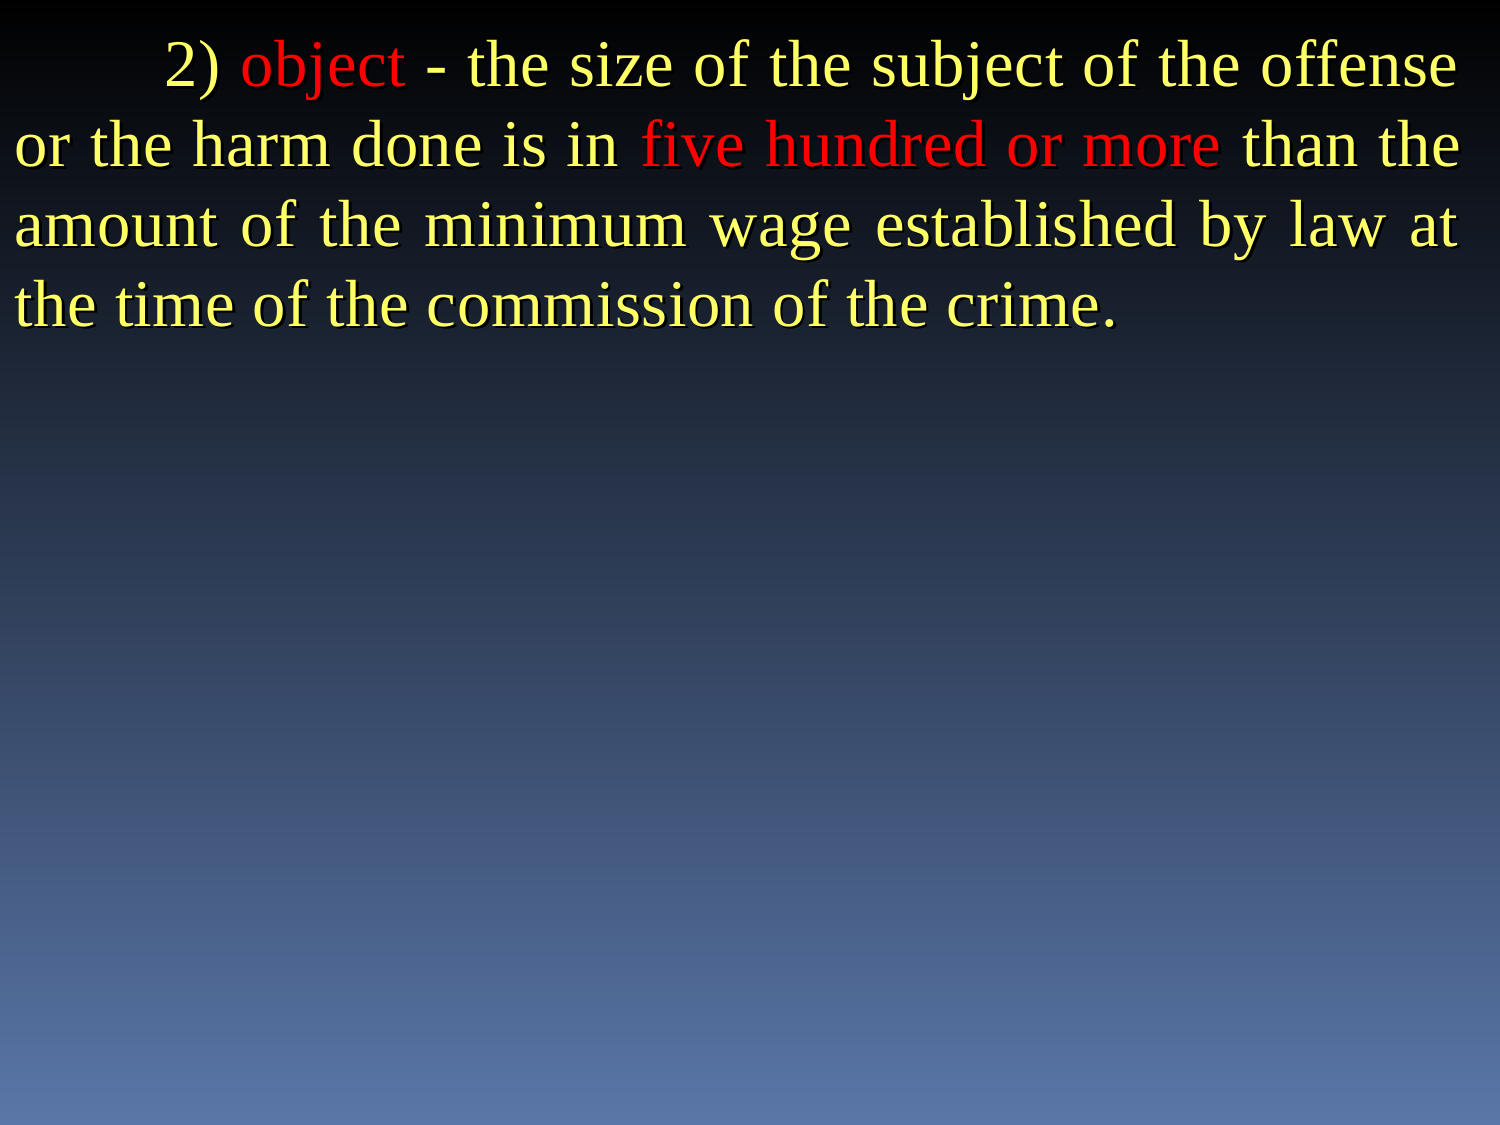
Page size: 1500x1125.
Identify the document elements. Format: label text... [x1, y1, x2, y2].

text_box 2) object - the size of the subject of the offense or the harm done is in five hundred or more than the amount of the minimum wage established by law at the time of the commission of the crime. [0, 11, 1500, 498]
